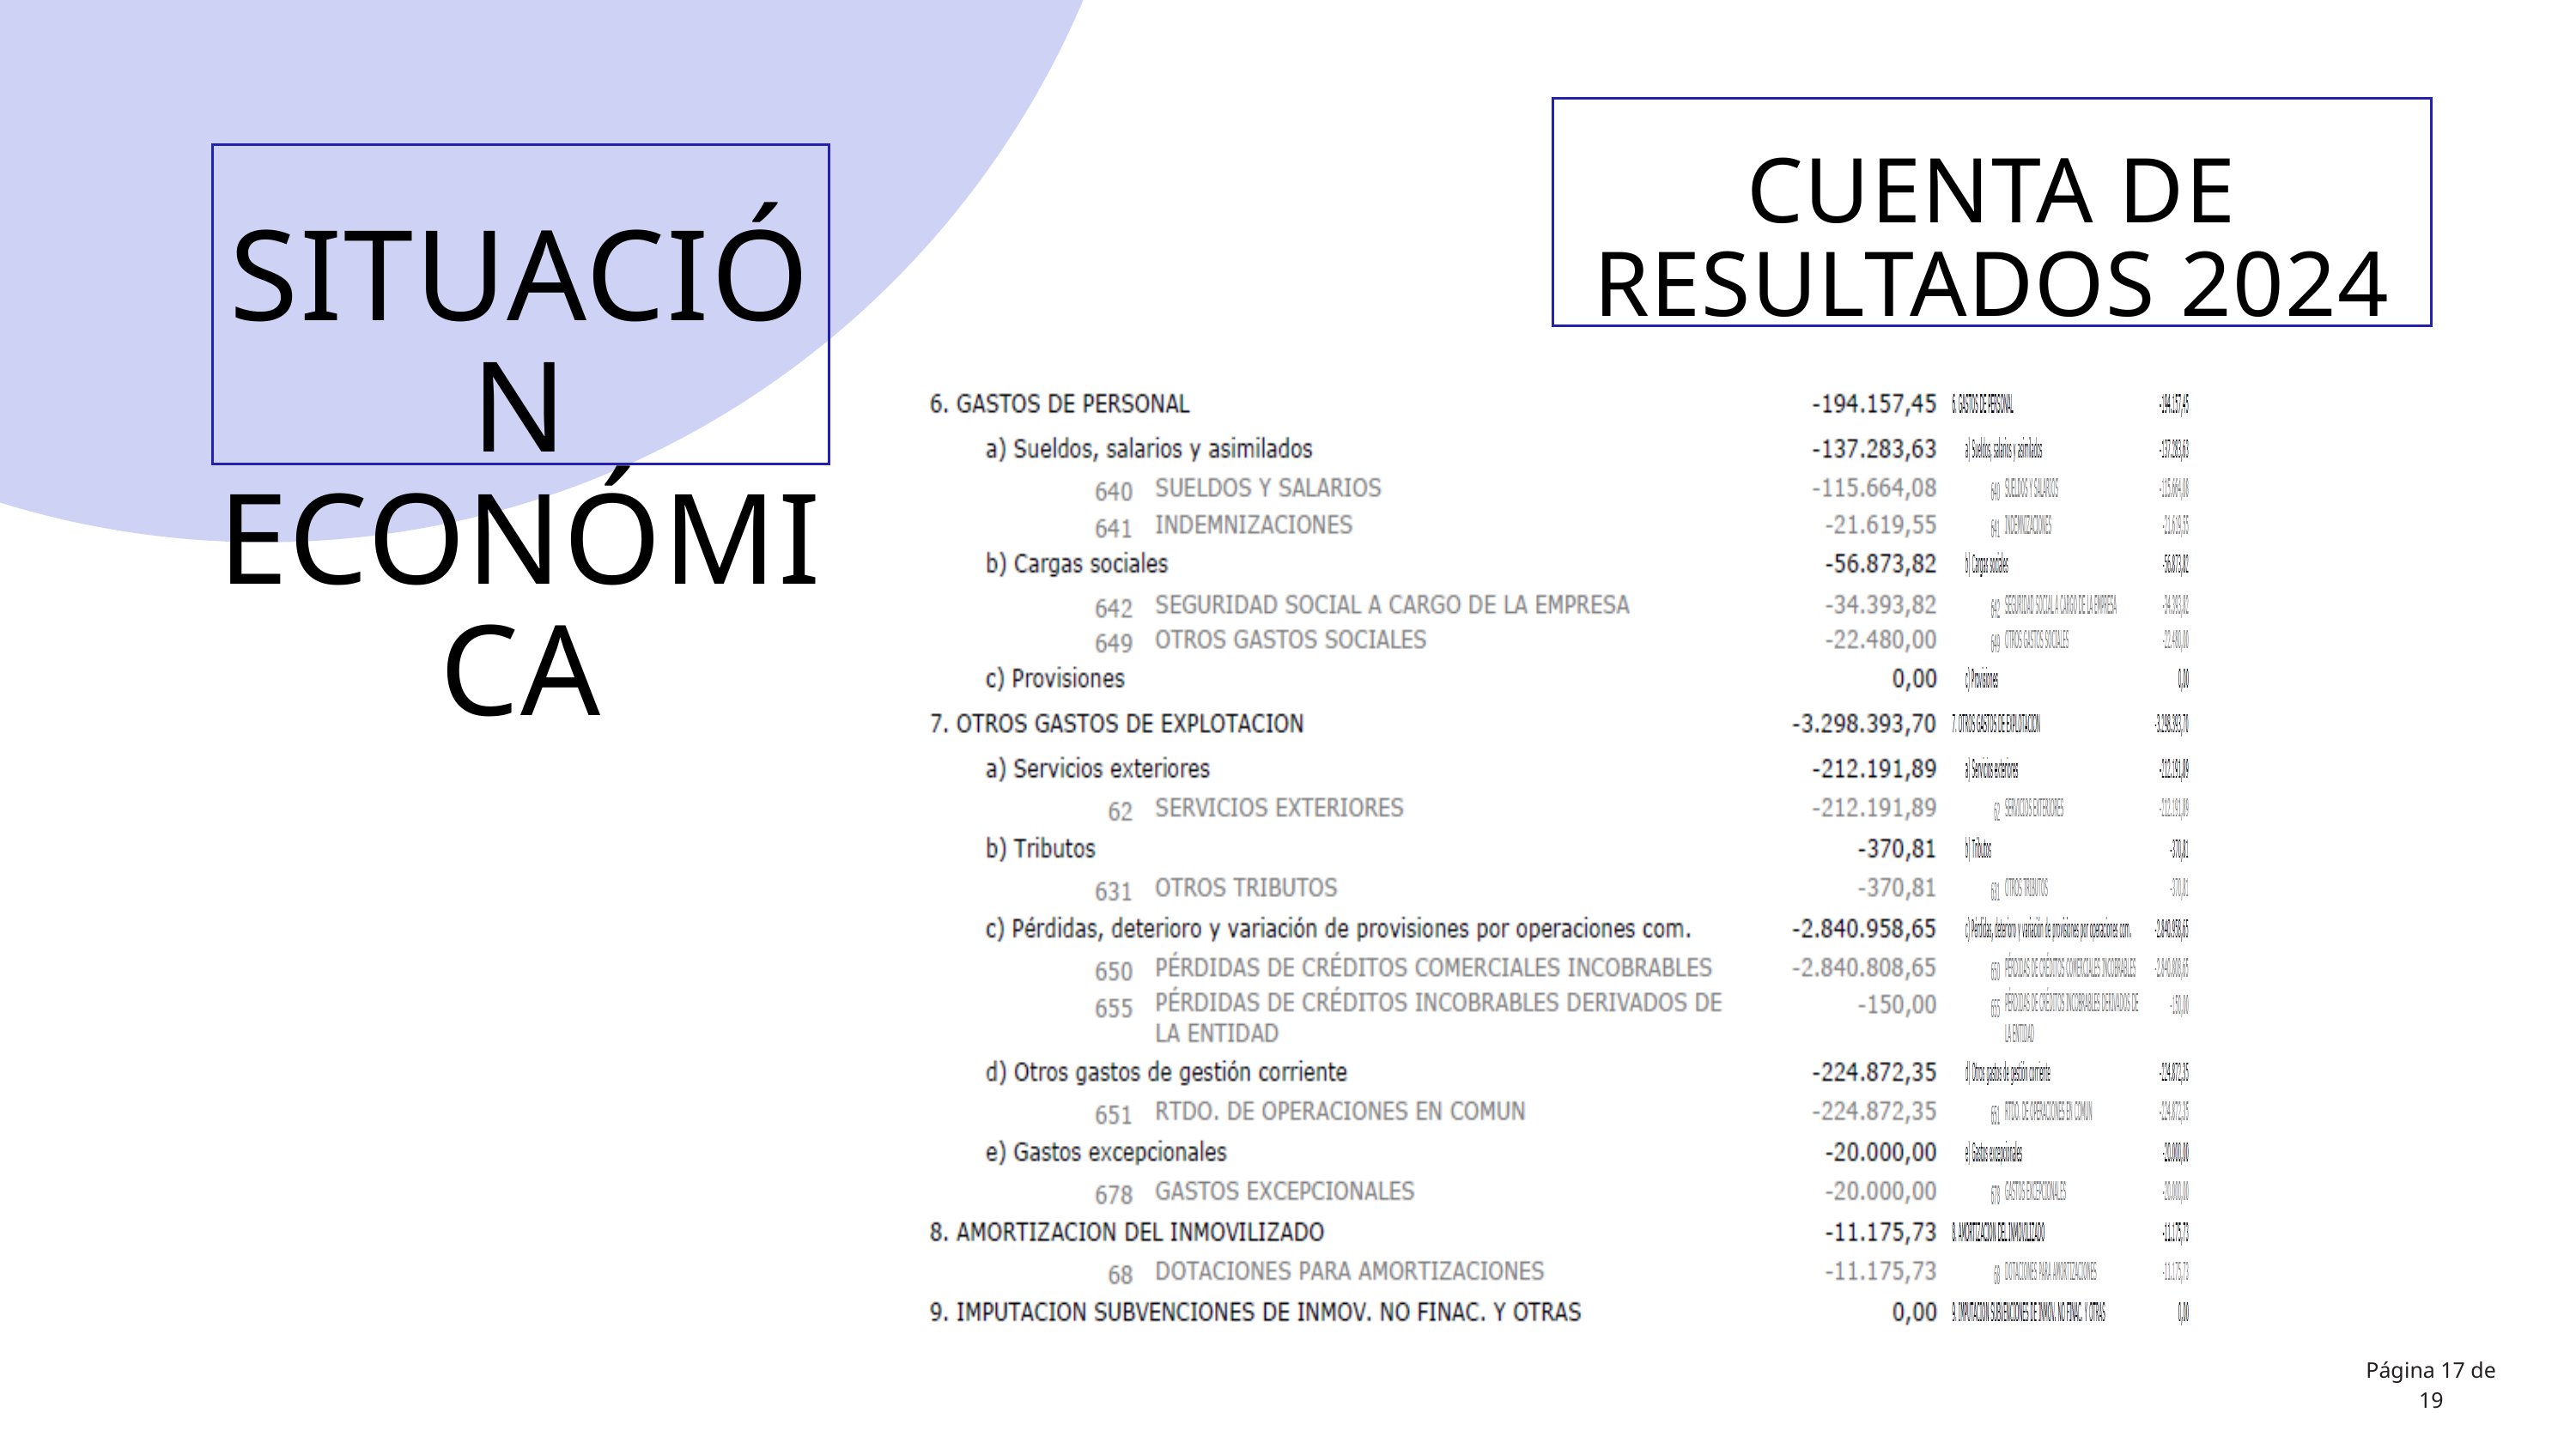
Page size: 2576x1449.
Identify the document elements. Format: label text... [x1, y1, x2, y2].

text_box CUENTA DE RESULTADOS 2024 [1552, 146, 2432, 326]
text_box [387, 503, 444, 534]
text_box [914, 391, 2191, 1356]
text_box Página 17 de 19 [2354, 1351, 2508, 1382]
text_box [0, 0, 1084, 543]
text_box SITUACIÓN ECONÓMICA [212, 214, 829, 464]
text_box [1553, 98, 2431, 146]
